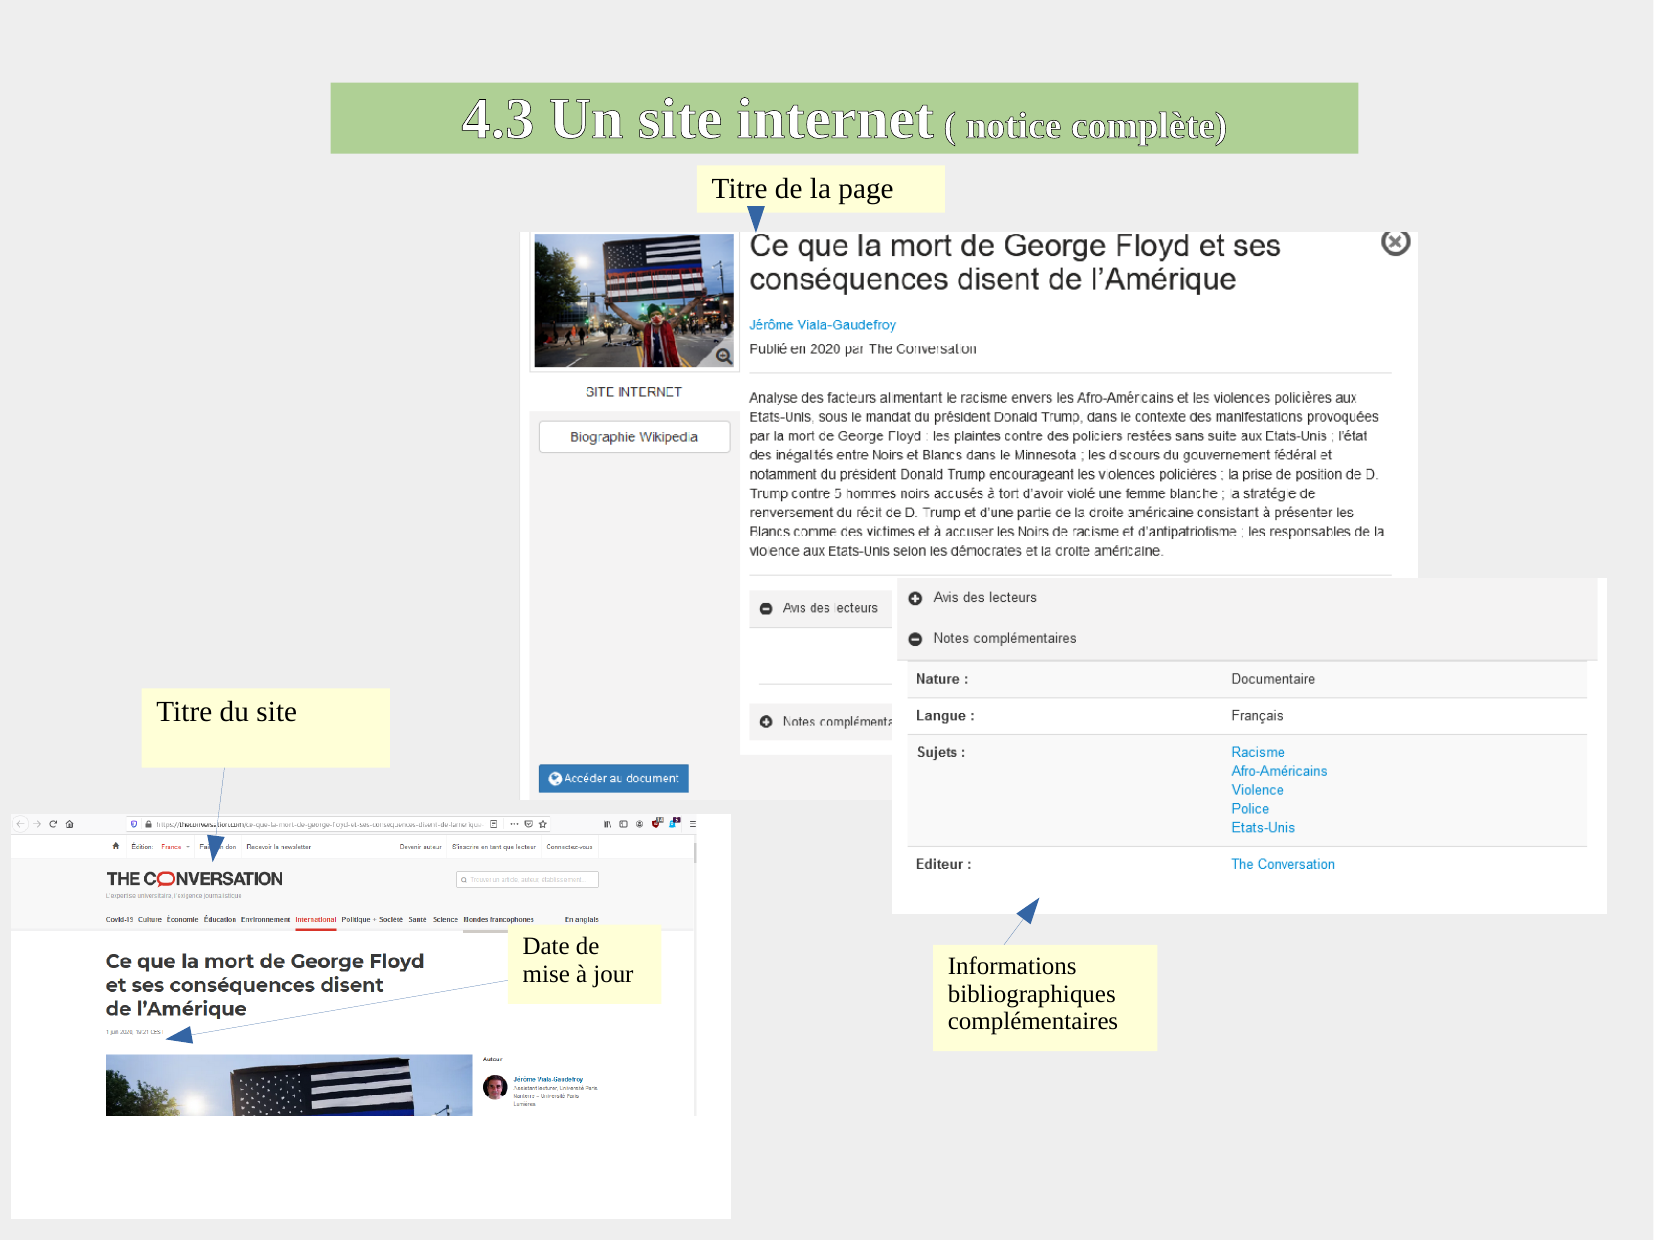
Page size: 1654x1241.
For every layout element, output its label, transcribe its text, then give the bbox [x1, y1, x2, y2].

picture [11, 814, 731, 1219]
text_box Titre du site [141, 688, 390, 768]
text_box Date de mise à jour [507, 924, 662, 1004]
title 4.3 Un site internet ( notice complète) [330, 82, 1359, 154]
picture [519, 232, 1607, 914]
text_box Titre de la page [696, 165, 945, 213]
text_box Informations bibliographiques complémentaires [933, 944, 1158, 1052]
